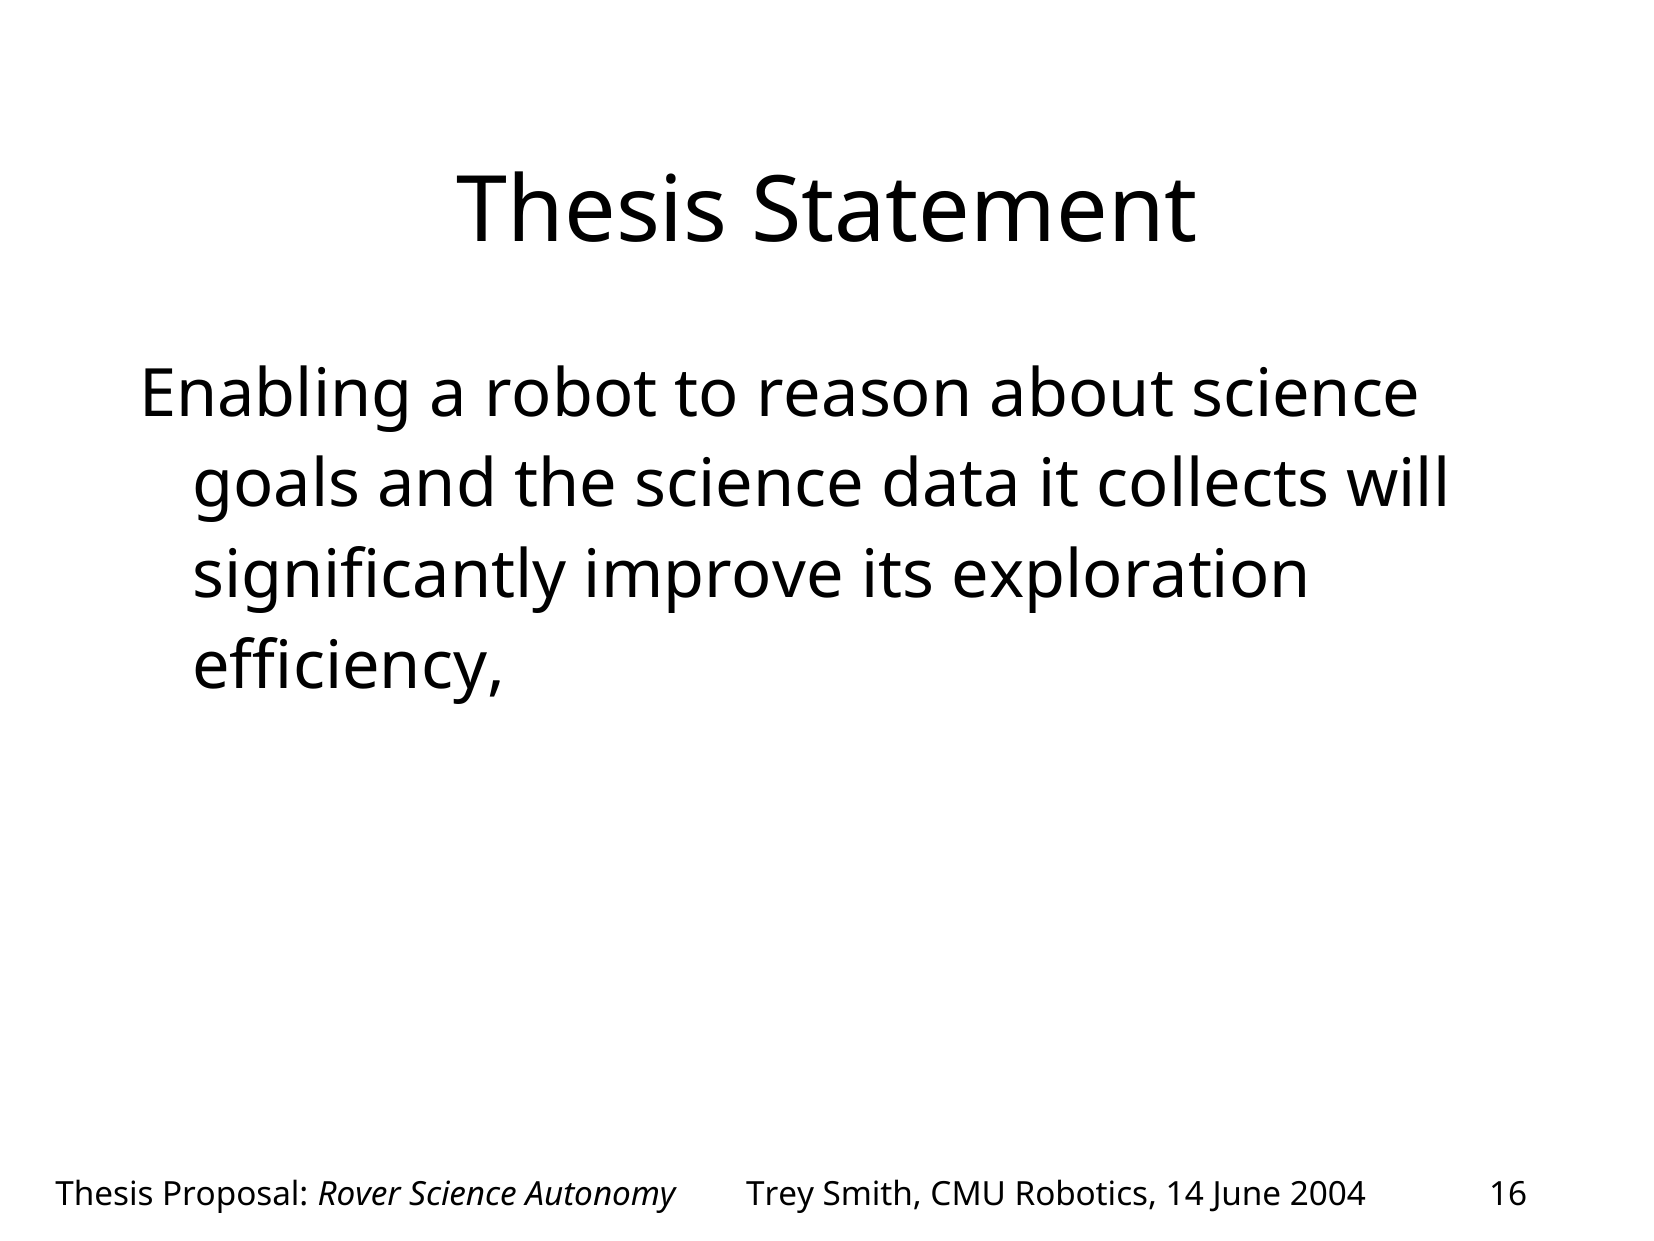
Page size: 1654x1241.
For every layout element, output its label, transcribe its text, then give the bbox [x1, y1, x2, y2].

list Enabling a robot to reason about science goals and the science data it collects will significantly improve its exploration efficiency, [121, 344, 1534, 1127]
title Thesis Statement [121, 102, 1534, 311]
